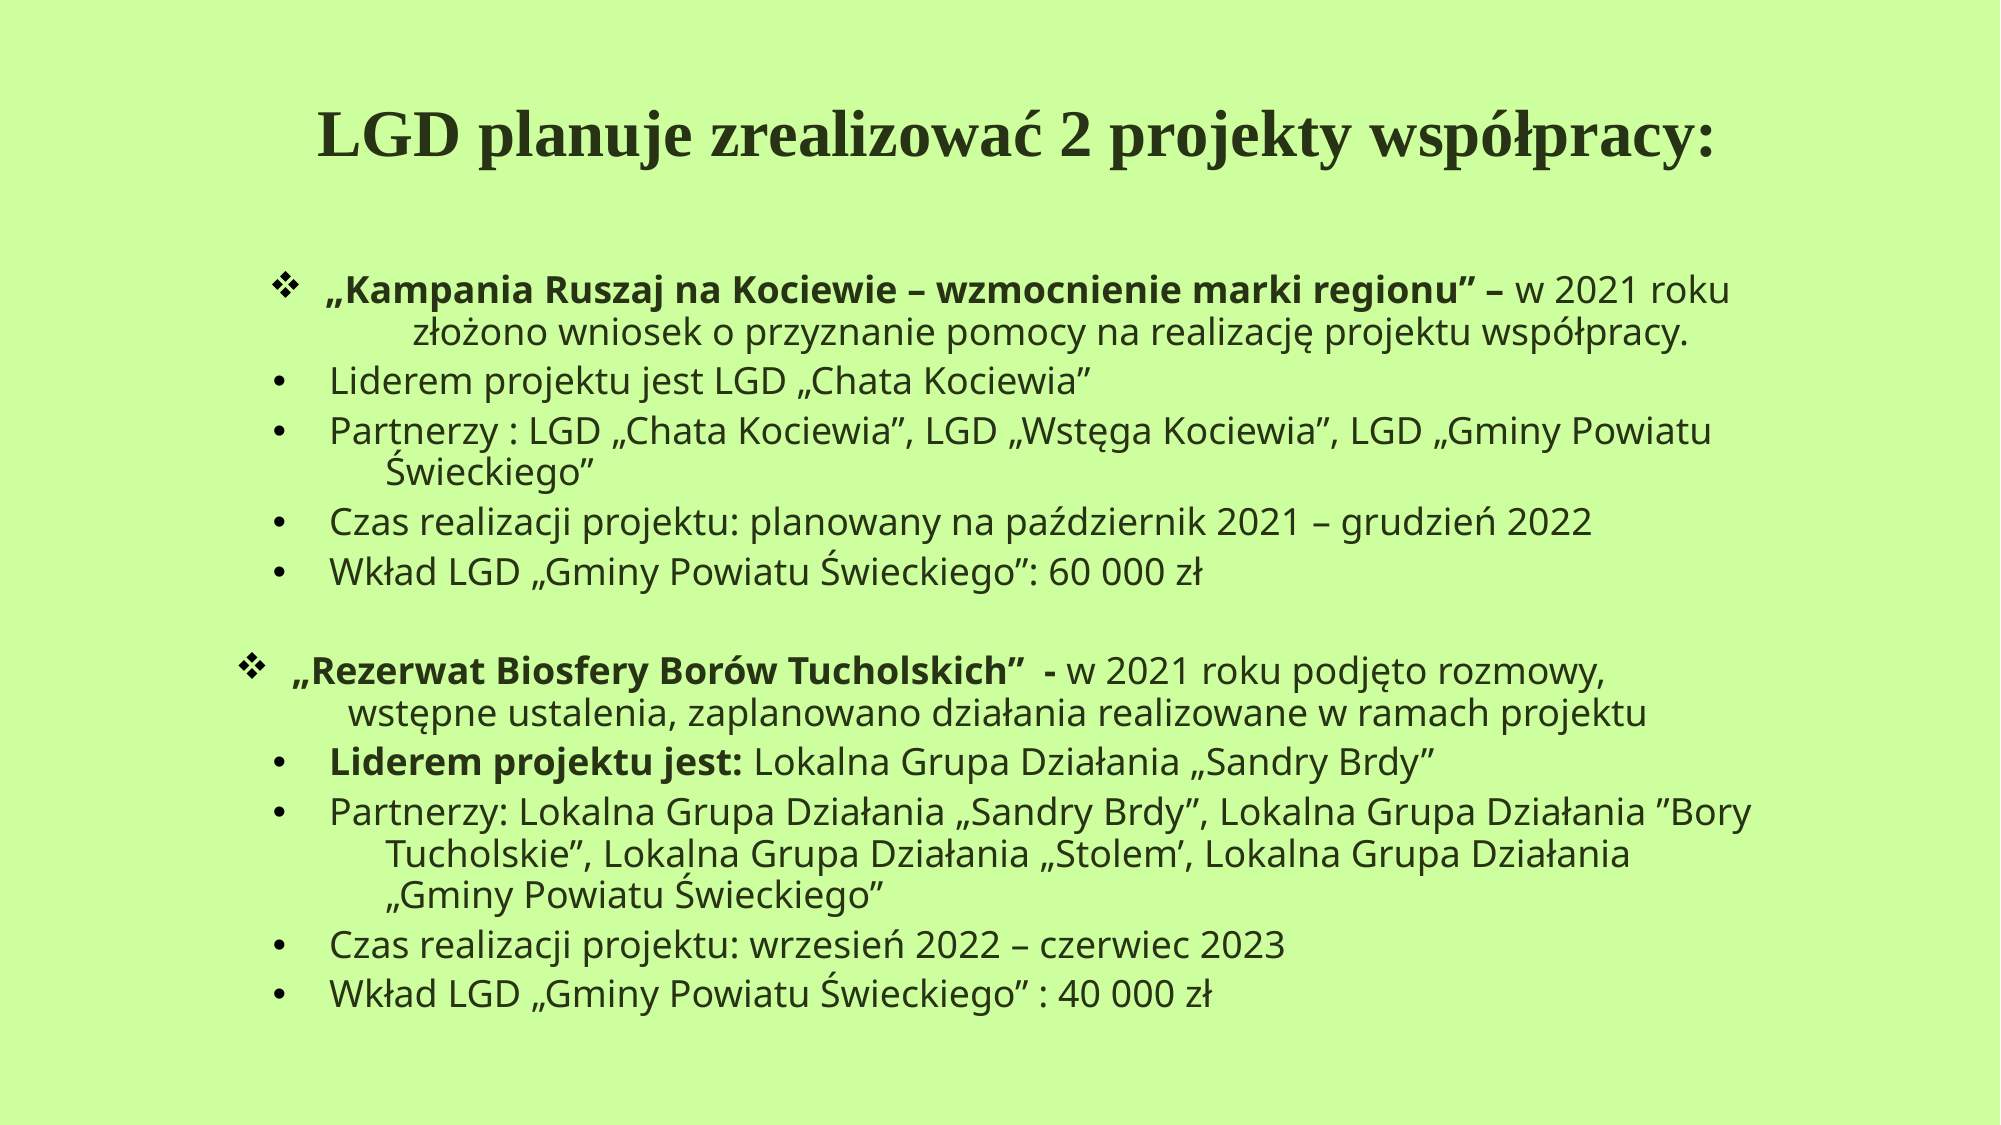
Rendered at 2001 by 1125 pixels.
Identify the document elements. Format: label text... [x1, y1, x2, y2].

list LGD planuje zrealizować 2 projekty współpracy: „Kampania Ruszaj na Kociewie – wzmocnienie marki regionu” – w 2021 roku złożono wniosek o przyznanie pomocy na realizację projektu współpracy. Liderem projektu jest LGD „Chata Kociewia” Partnerzy : LGD „Chata Kociewia”, LGD „Wstęga Kociewia”, LGD „Gminy Powiatu Świeckiego” Czas realizacji projektu: planowany na październik 2021 – grudzień 2022 Wkład LGD „Gminy Powiatu Świeckiego”: 60 000 zł „Rezerwat Biosfery Borów Tucholskich” - w 2021 roku podjęto rozmowy, wstępne ustalenia, zaplanowano działania realizowane w ramach projektu Liderem projektu jest: Lokalna Grupa Działania „Sandry Brdy” Partnerzy: Lokalna Grupa Działania „Sandry Brdy”, Lokalna Grupa Działania ”Bory Tucholskie”, Lokalna Grupa Działania „Stolem’, Lokalna Grupa Działania „Gminy Powiatu Świeckiego” Czas realizacji projektu: wrzesień 2022 – czerwiec 2023 Wkład LGD „Gminy Powiatu Świeckiego” : 40 000 zł [220, 90, 1780, 1027]
